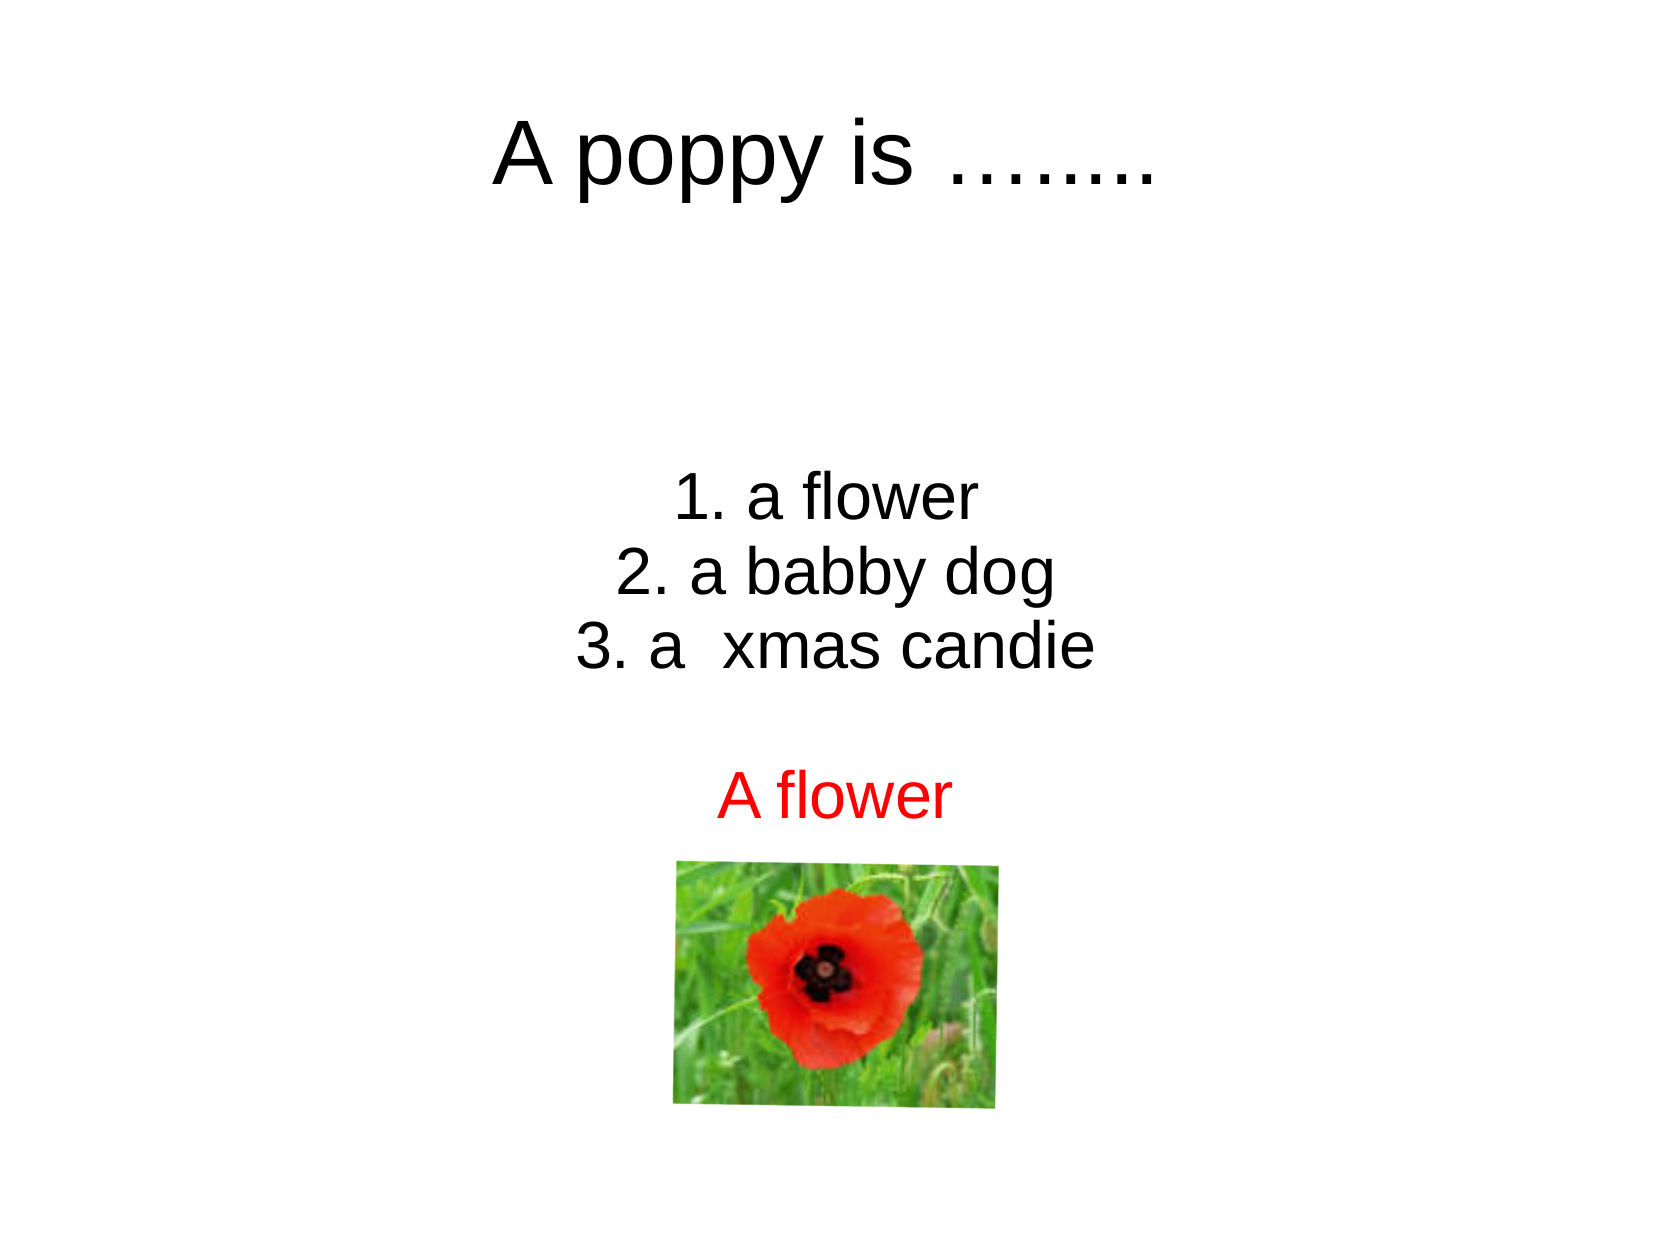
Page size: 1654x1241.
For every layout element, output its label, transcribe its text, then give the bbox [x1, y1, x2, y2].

picture [672, 860, 999, 1109]
subtitle 1. a flower 2. a babby dog 3. a xmas candie A flower [65, 248, 1607, 1193]
title A poppy is …..... [82, 49, 1571, 248]
